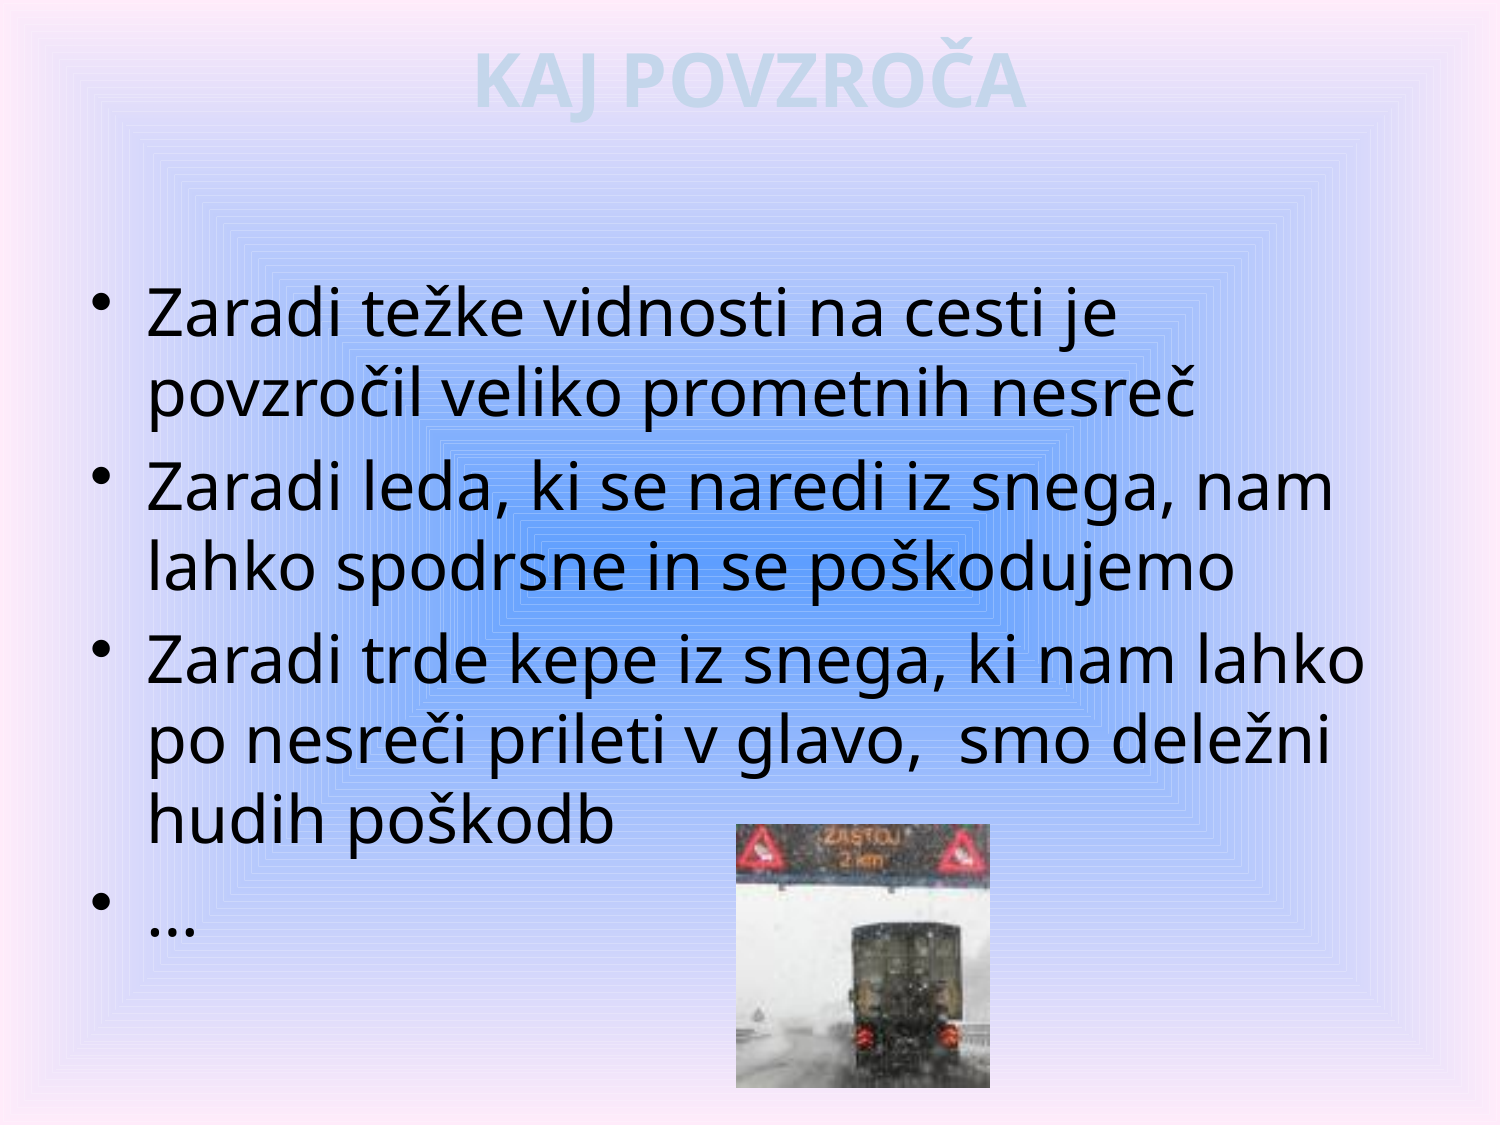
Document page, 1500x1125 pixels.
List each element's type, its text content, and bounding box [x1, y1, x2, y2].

text_box KAJ POVZROČA [137, 24, 1363, 235]
picture [736, 824, 990, 1088]
list Zaradi težke vidnosti na cesti je povzročil veliko prometnih nesreč Zaradi leda, ki se naredi iz snega, nam lahko spodrsne in se poškodujemo Zaradi trde kepe iz snega, ki nam lahko po nesreči prileti v glavo, smo deležni hudih poškodb … [75, 262, 1425, 1005]
